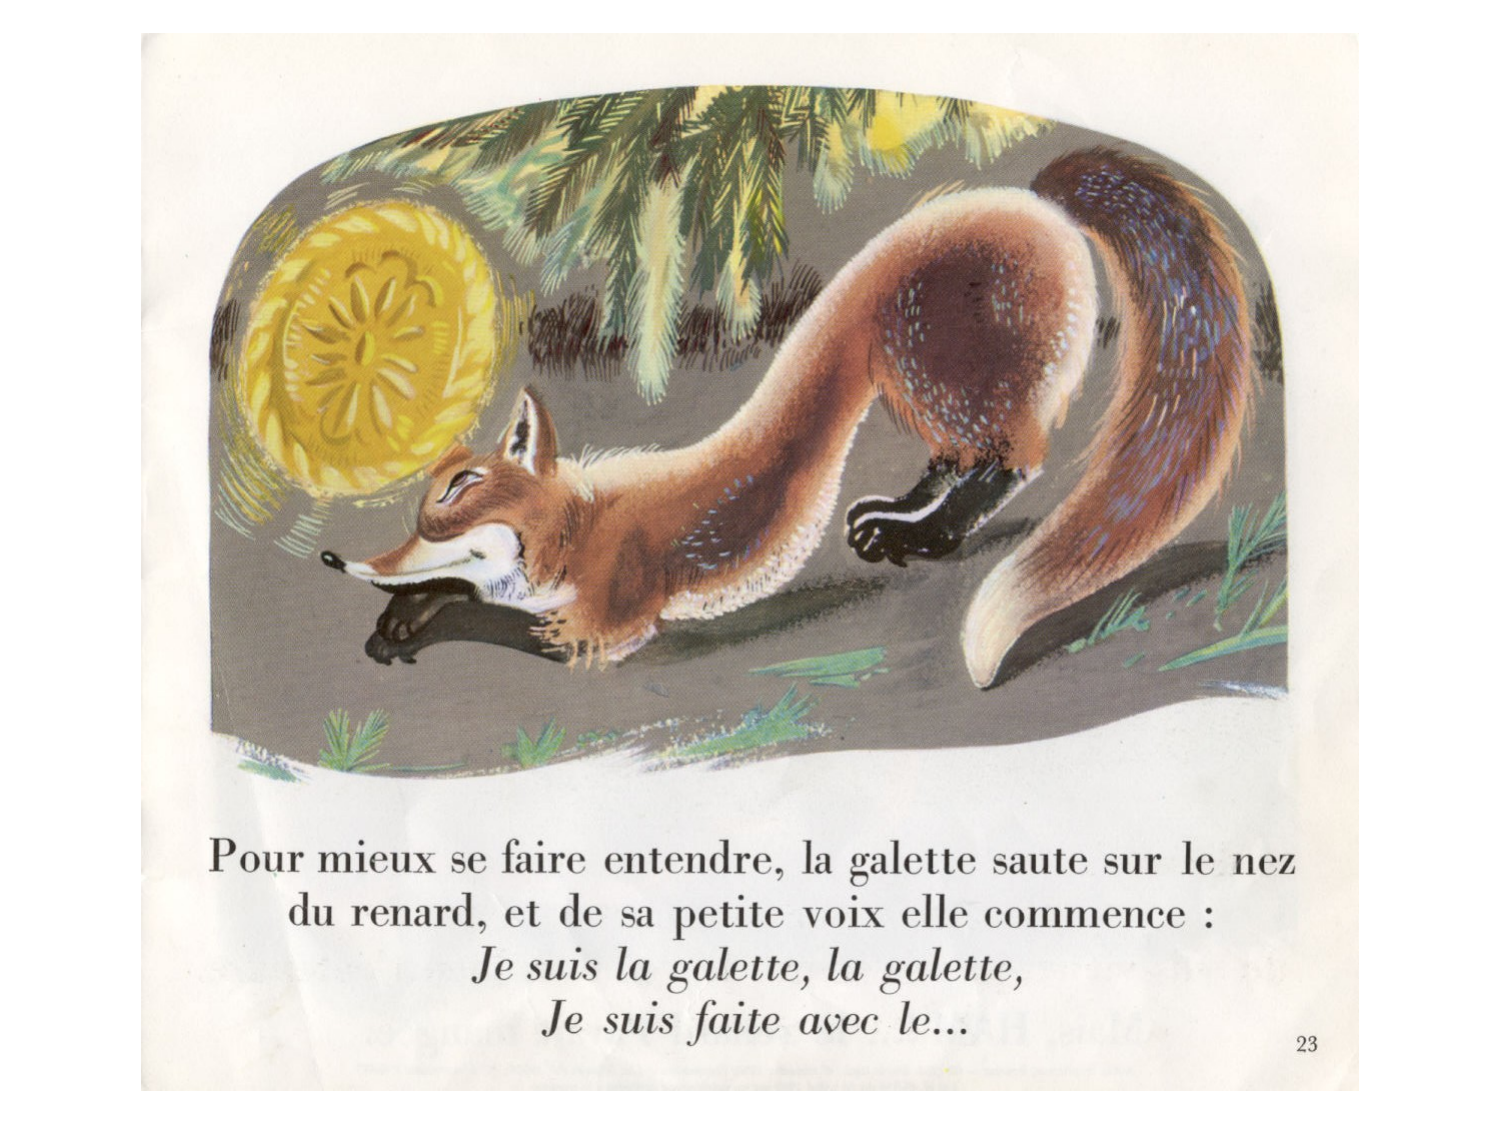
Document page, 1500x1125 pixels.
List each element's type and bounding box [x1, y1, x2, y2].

picture [141, 33, 1359, 1091]
